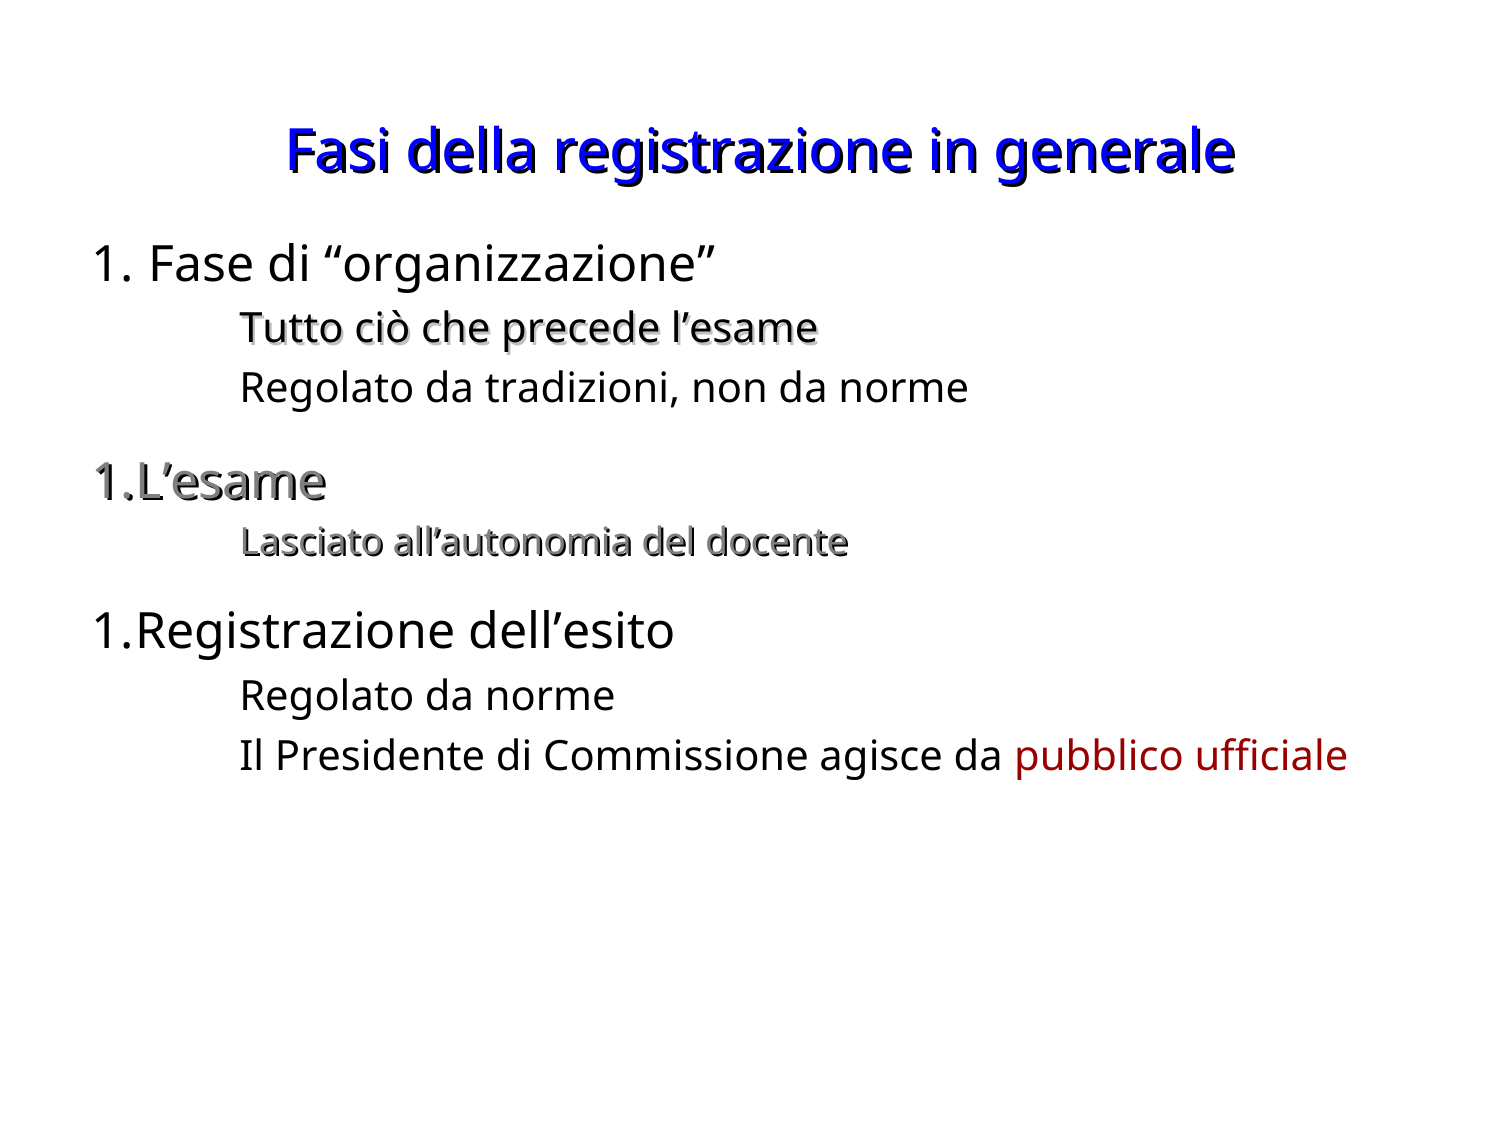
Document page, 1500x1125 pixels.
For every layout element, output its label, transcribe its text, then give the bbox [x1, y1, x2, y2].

list Fasi della registrazione in generale Fase di “organizzazione” Tutto ciò che precede l’esame Regolato da tradizioni, non da norme L’esame Lasciato all’autonomia del docente Registrazione dell’esito Regolato da norme Il Presidente di Commissione agisce da pubblico ufficiale [76, 90, 1459, 1024]
